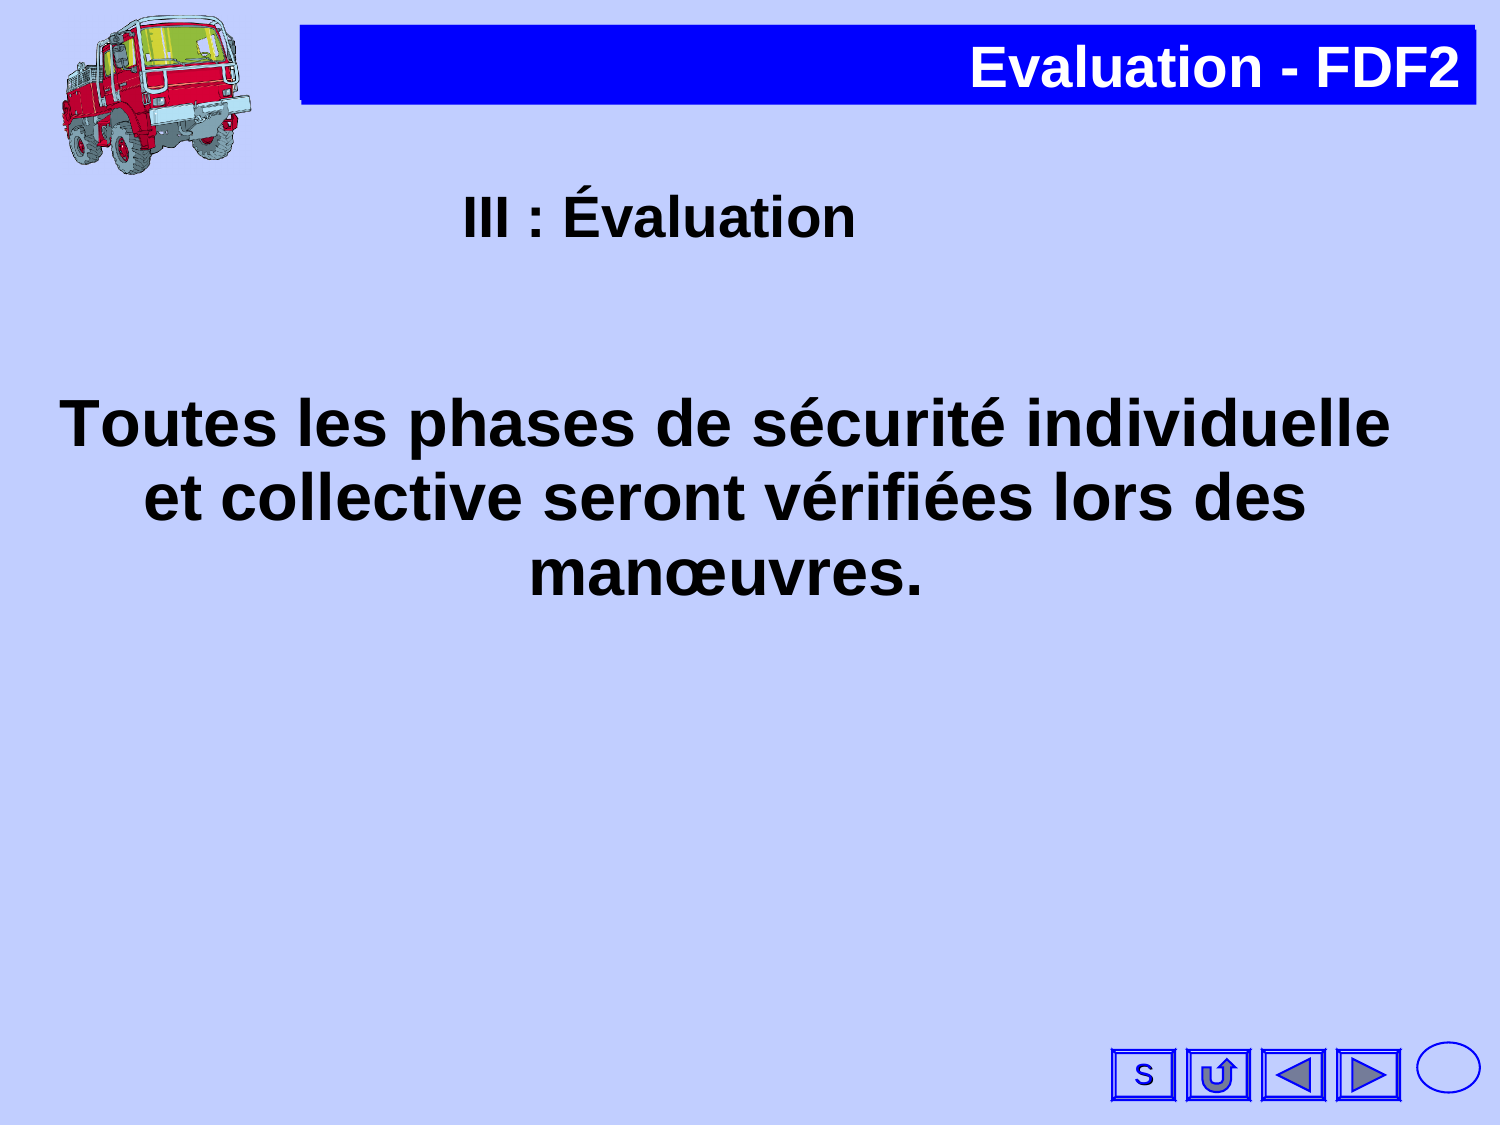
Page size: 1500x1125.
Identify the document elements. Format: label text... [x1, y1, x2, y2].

text_box Evaluation - FDF2 [301, 29, 1477, 105]
text_box [1417, 1042, 1480, 1093]
text_box III : Évaluation [447, 177, 873, 258]
text_box [299, 24, 1475, 100]
text_box Toutes les phases de sécurité individuelle et collective seront vérifiées lors des manœuvres. [35, 378, 1418, 680]
